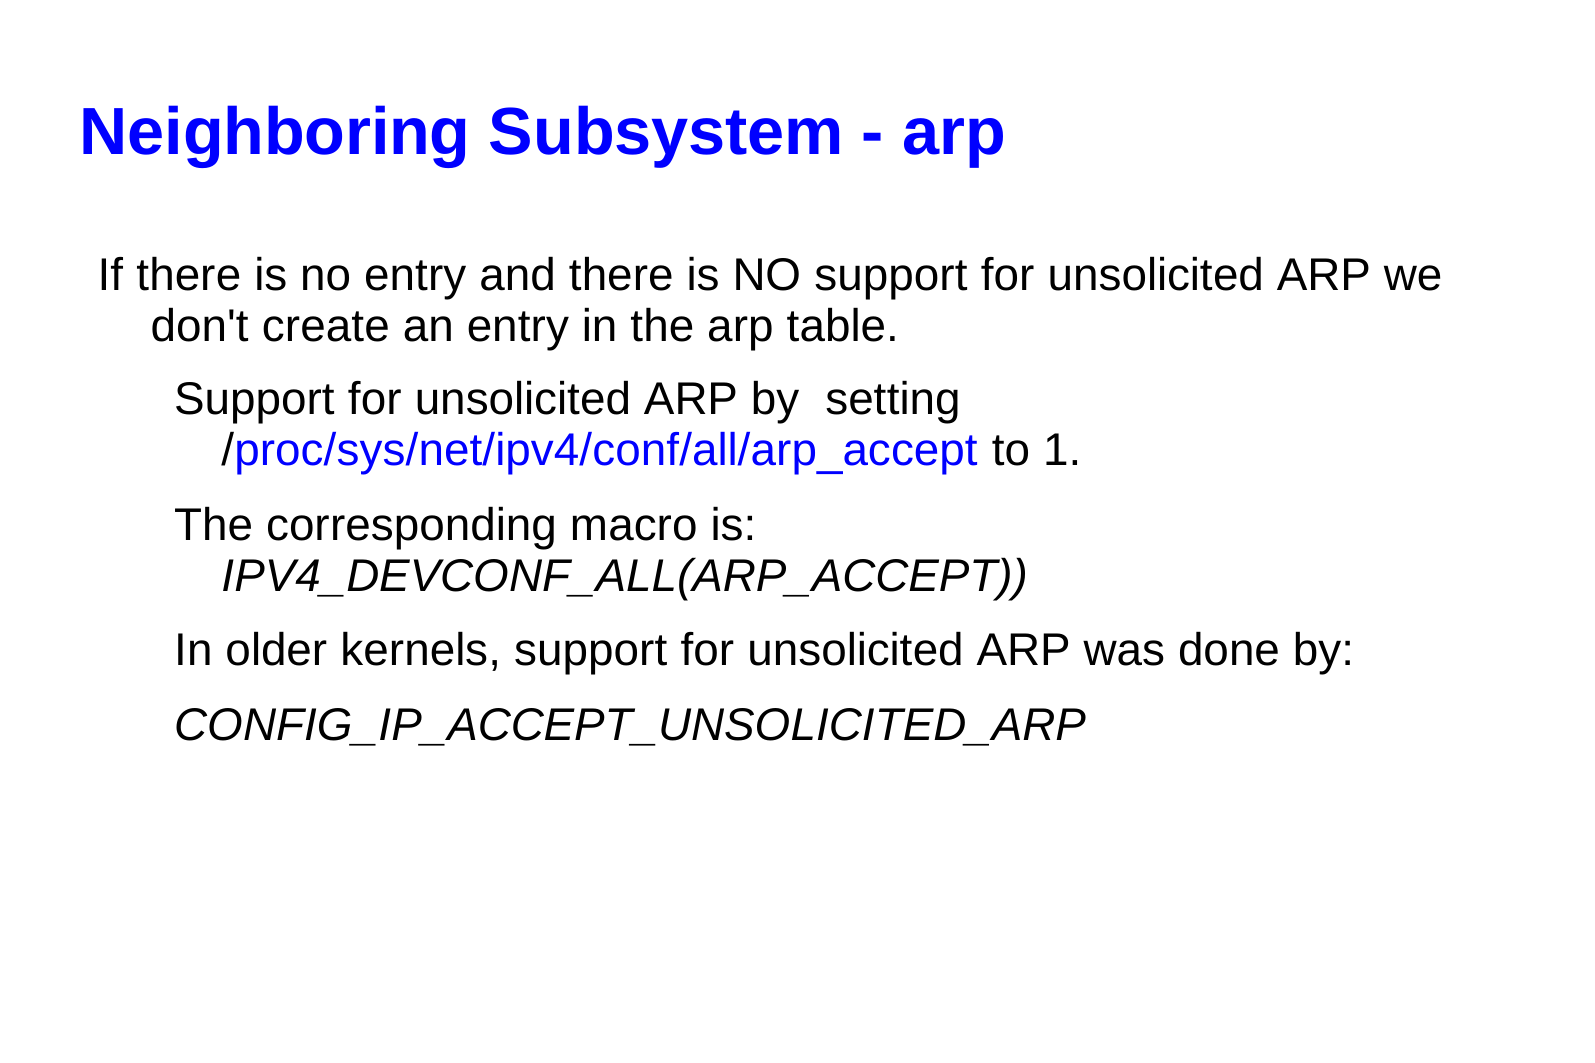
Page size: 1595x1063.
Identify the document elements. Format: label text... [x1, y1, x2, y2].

list If there is no entry and there is NO support for unsolicited ARP we don't create an entry in the arp table. Support for unsolicited ARP by setting /proc/sys/net/ipv4/conf/all/arp_accept to 1. The corresponding macro is: IPV4_DEVCONF_ALL(ARP_ACCEPT)) In older kernels, support for unsolicited ARP was done by: CONFIG_IP_ACCEPT_UNSOLICITED_ARP [79, 248, 1515, 936]
title Neighboring Subsystem - arp [79, 49, 1515, 213]
